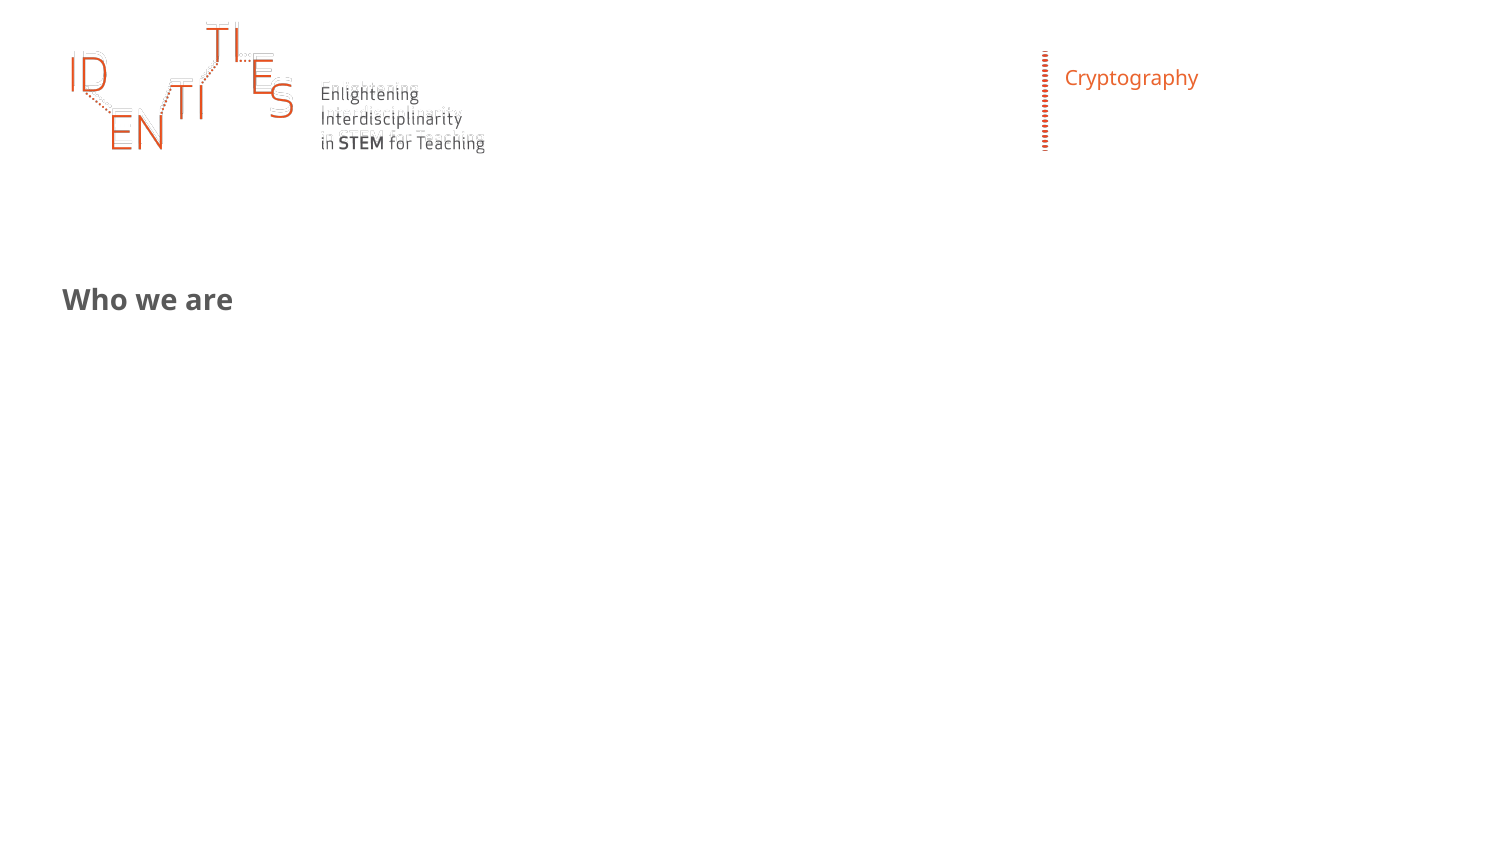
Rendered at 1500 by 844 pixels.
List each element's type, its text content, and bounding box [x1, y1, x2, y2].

picture [71, 18, 485, 157]
text_box Cryptography [1049, 57, 1472, 164]
picture [1042, 51, 1051, 151]
text_box Who we are [47, 271, 1443, 822]
